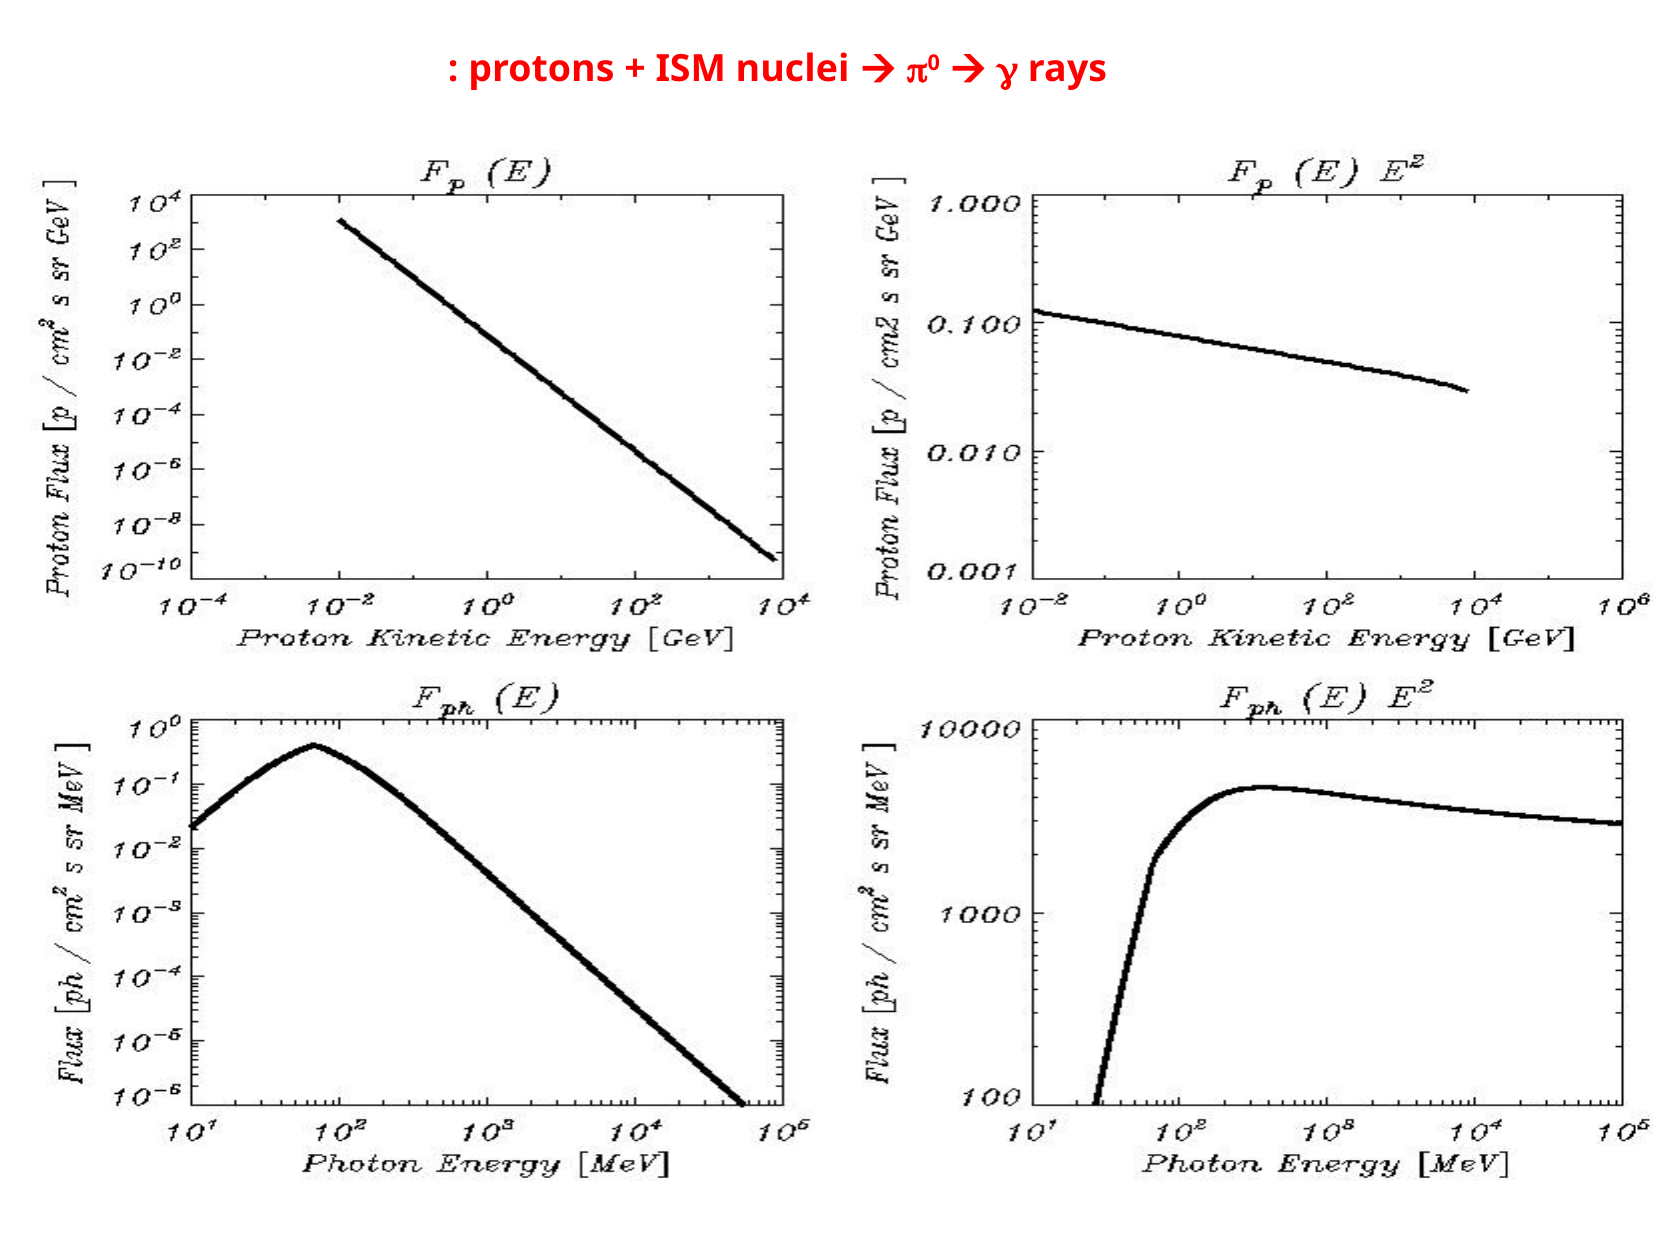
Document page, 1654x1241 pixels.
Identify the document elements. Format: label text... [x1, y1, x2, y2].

picture [0, 149, 1654, 1200]
text_box Neutral  decay : protons + ISM nuclei  0   rays [130, 37, 1500, 108]
